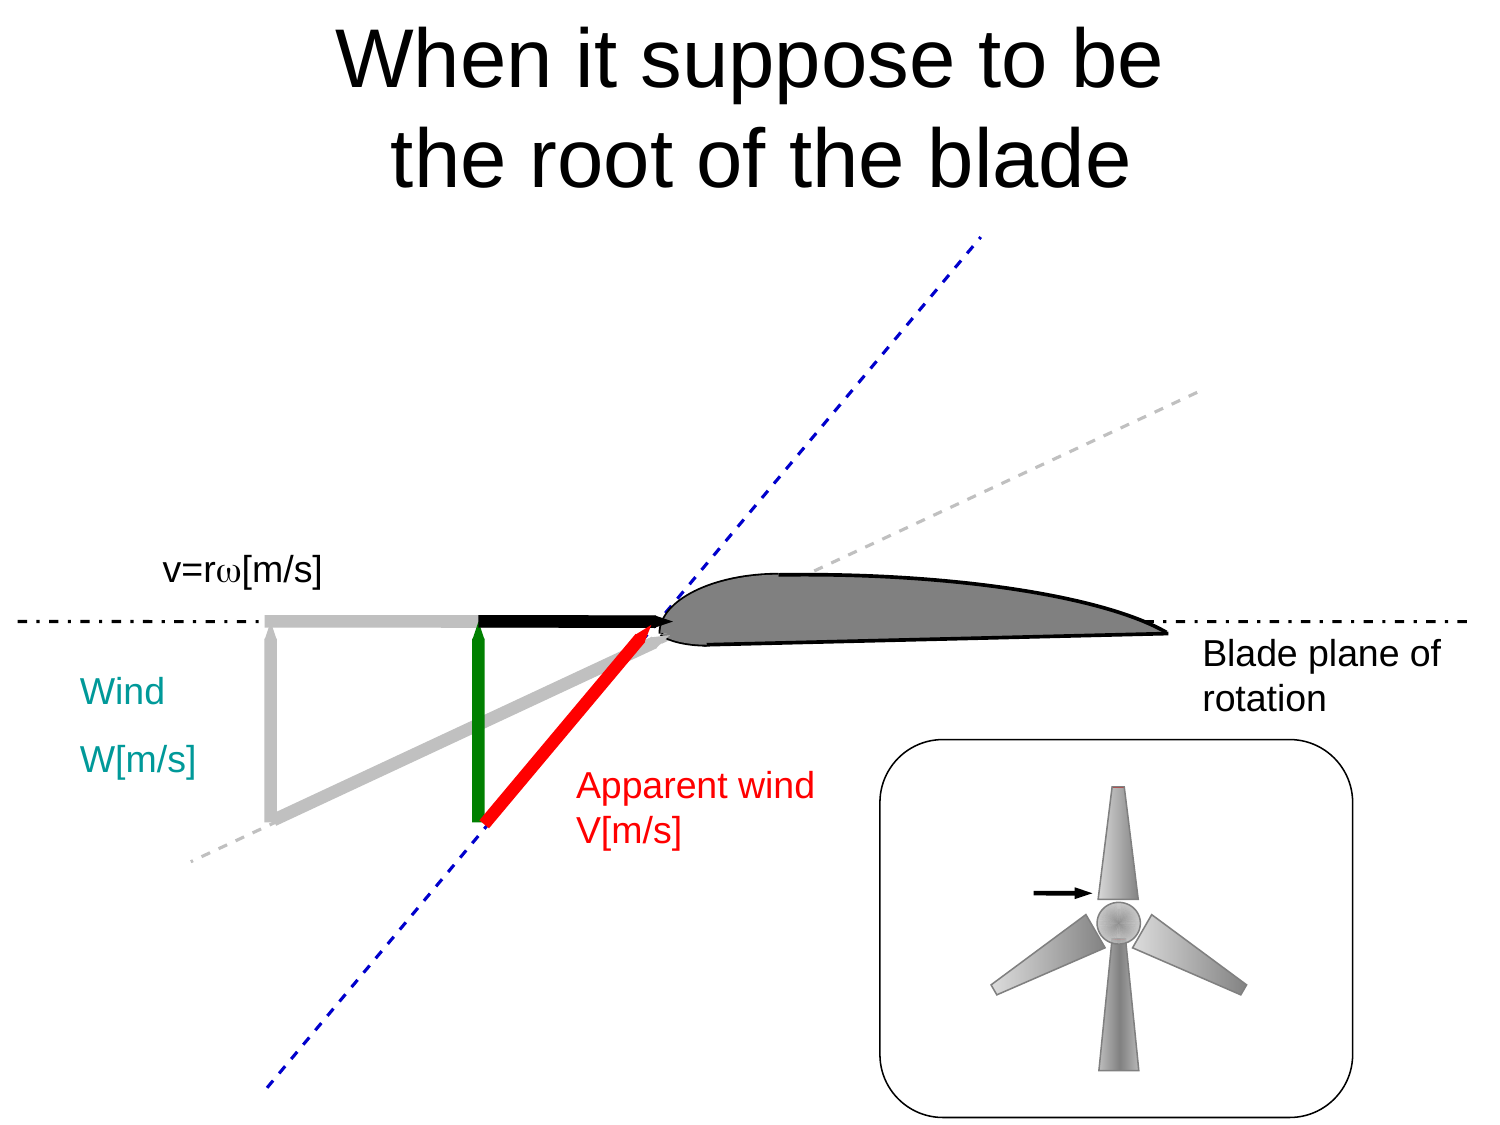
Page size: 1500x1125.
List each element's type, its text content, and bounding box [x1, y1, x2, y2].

text_box Wind W[m/s] [64, 659, 231, 787]
text_box Apparent wind V[m/s] [560, 753, 902, 860]
text_box v=rw[m/s] [147, 537, 609, 598]
title When it suppose to be the root of the blade [0, 0, 1500, 185]
text_box [879, 739, 1353, 1118]
text_box [660, 574, 1158, 645]
text_box Blade plane of rotation [1187, 621, 1500, 728]
